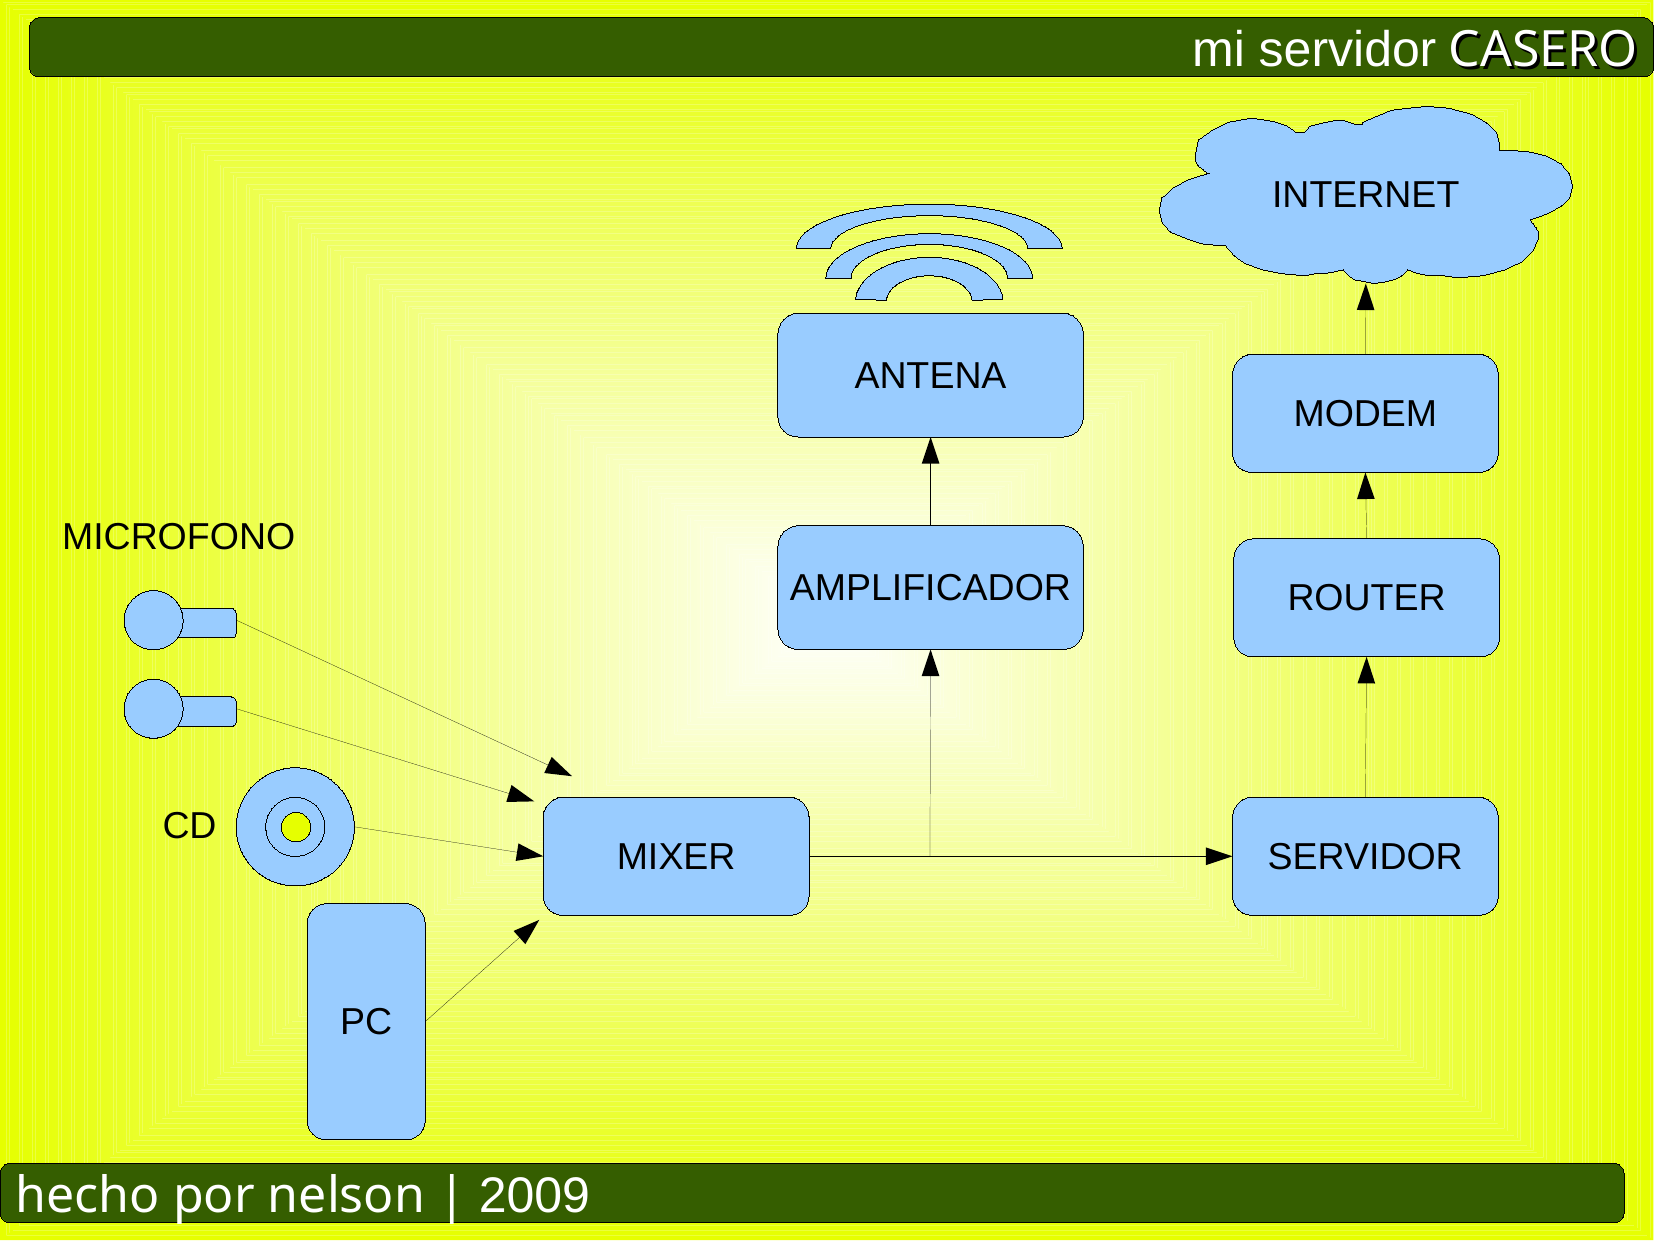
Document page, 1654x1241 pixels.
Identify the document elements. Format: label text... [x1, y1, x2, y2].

text_box [237, 767, 355, 886]
text_box MIXER [543, 797, 810, 916]
text_box CD [147, 797, 237, 859]
text_box [124, 679, 237, 739]
text_box ANTENA [777, 313, 1084, 438]
text_box ROUTER [1233, 538, 1500, 657]
text_box MODEM [1232, 354, 1499, 473]
text_box [825, 233, 1033, 279]
text_box AMPLIFICADOR [777, 525, 1084, 650]
text_box MICROFONO [47, 507, 313, 570]
text_box PC [307, 903, 426, 1140]
text_box [124, 590, 237, 650]
text_box SERVIDOR [1232, 797, 1499, 916]
text_box INTERNET [1159, 106, 1573, 284]
text_box [796, 204, 1063, 249]
text_box [855, 257, 1003, 301]
